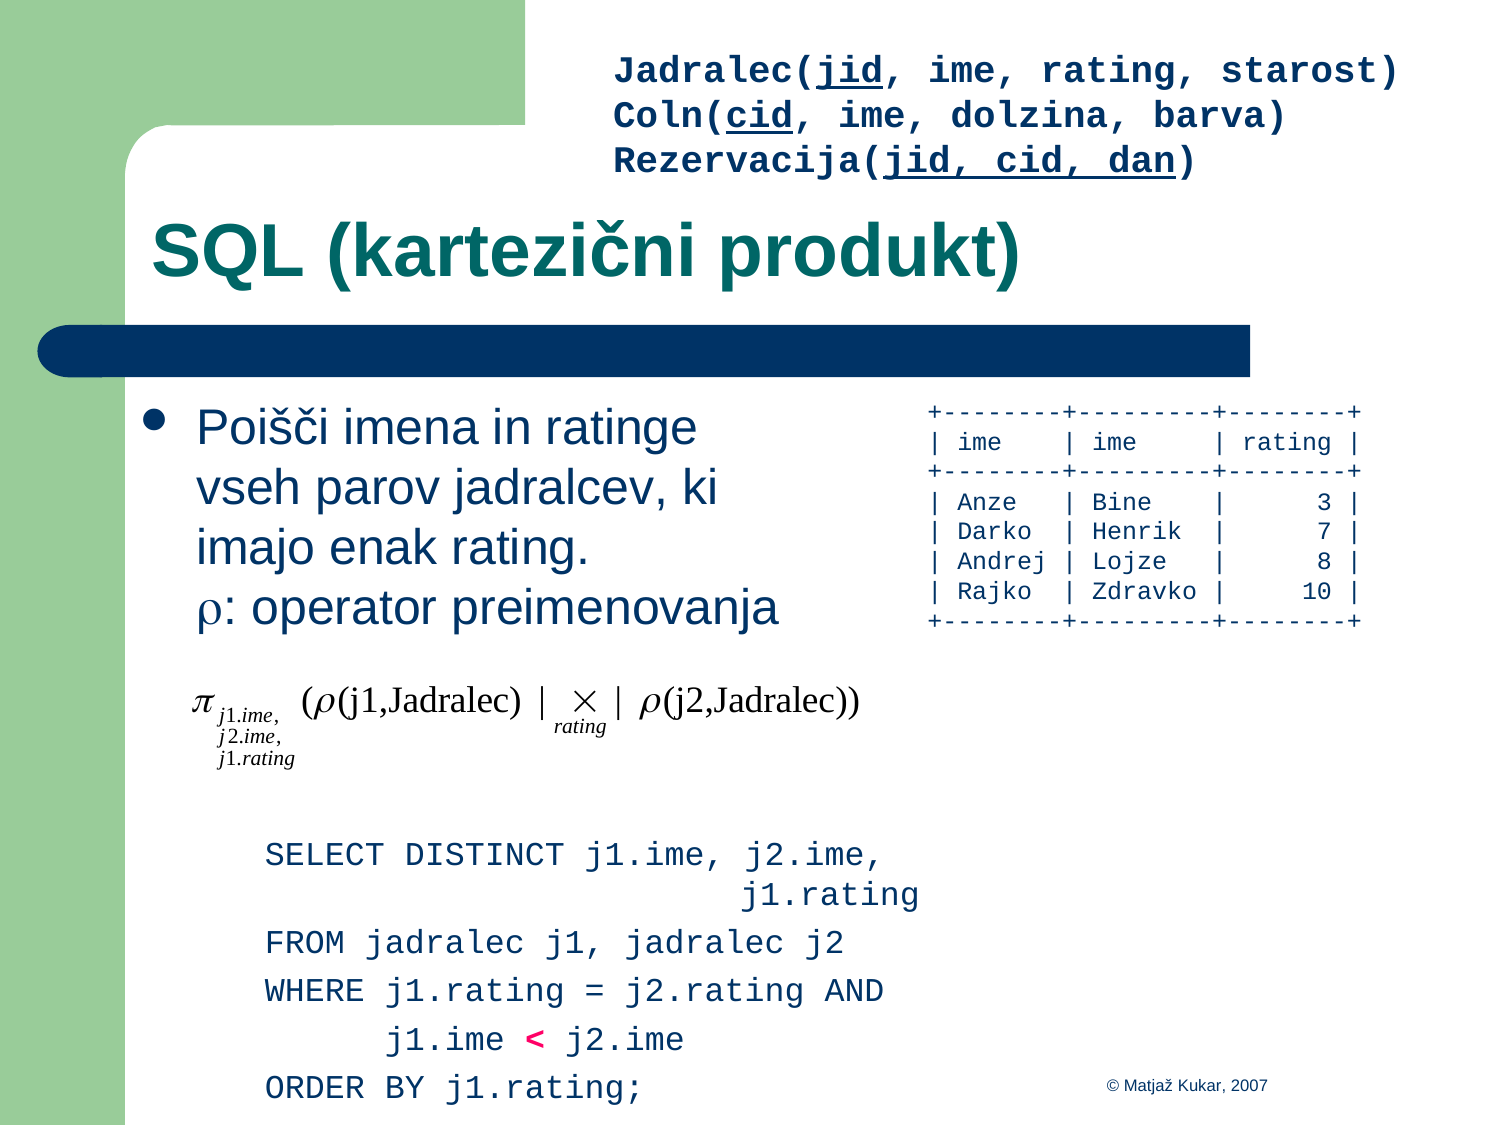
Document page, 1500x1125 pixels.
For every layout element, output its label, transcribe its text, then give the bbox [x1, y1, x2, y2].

title SQL (kartezični produkt) [136, 136, 1414, 301]
list Poišči imena in ratinge vseh parov jadralcev, ki imajo enak rating. : operator preimenovanja [125, 387, 801, 1078]
text_box +--------+---------+--------+ | ime | ime | rating | +--------+---------+--------+ | Anze | Bine | 3 | | Darko | Henrik | 7 | | Andrej | Lojze | 8 | | Rajko | Zdravko | 10 | +--------+---------+--------+ [912, 387, 1426, 643]
chart [187, 675, 868, 778]
text_box Jadralec(jid, ime, rating, starost) Coln(cid, ime, dolzina, barva) Rezervacija(jid, cid, dan) [523, 37, 1416, 188]
text_box © Matjaž Kukar, 2007 [951, 1025, 1426, 1103]
list SELECT DISTINCT j1.ime, j2.ime, j1.rating FROM jadralec j1, jadralec j2 WHERE j1.rating = j2.rating AND j1.ime < j2.ime ORDER BY j1.rating; [174, 824, 951, 1113]
